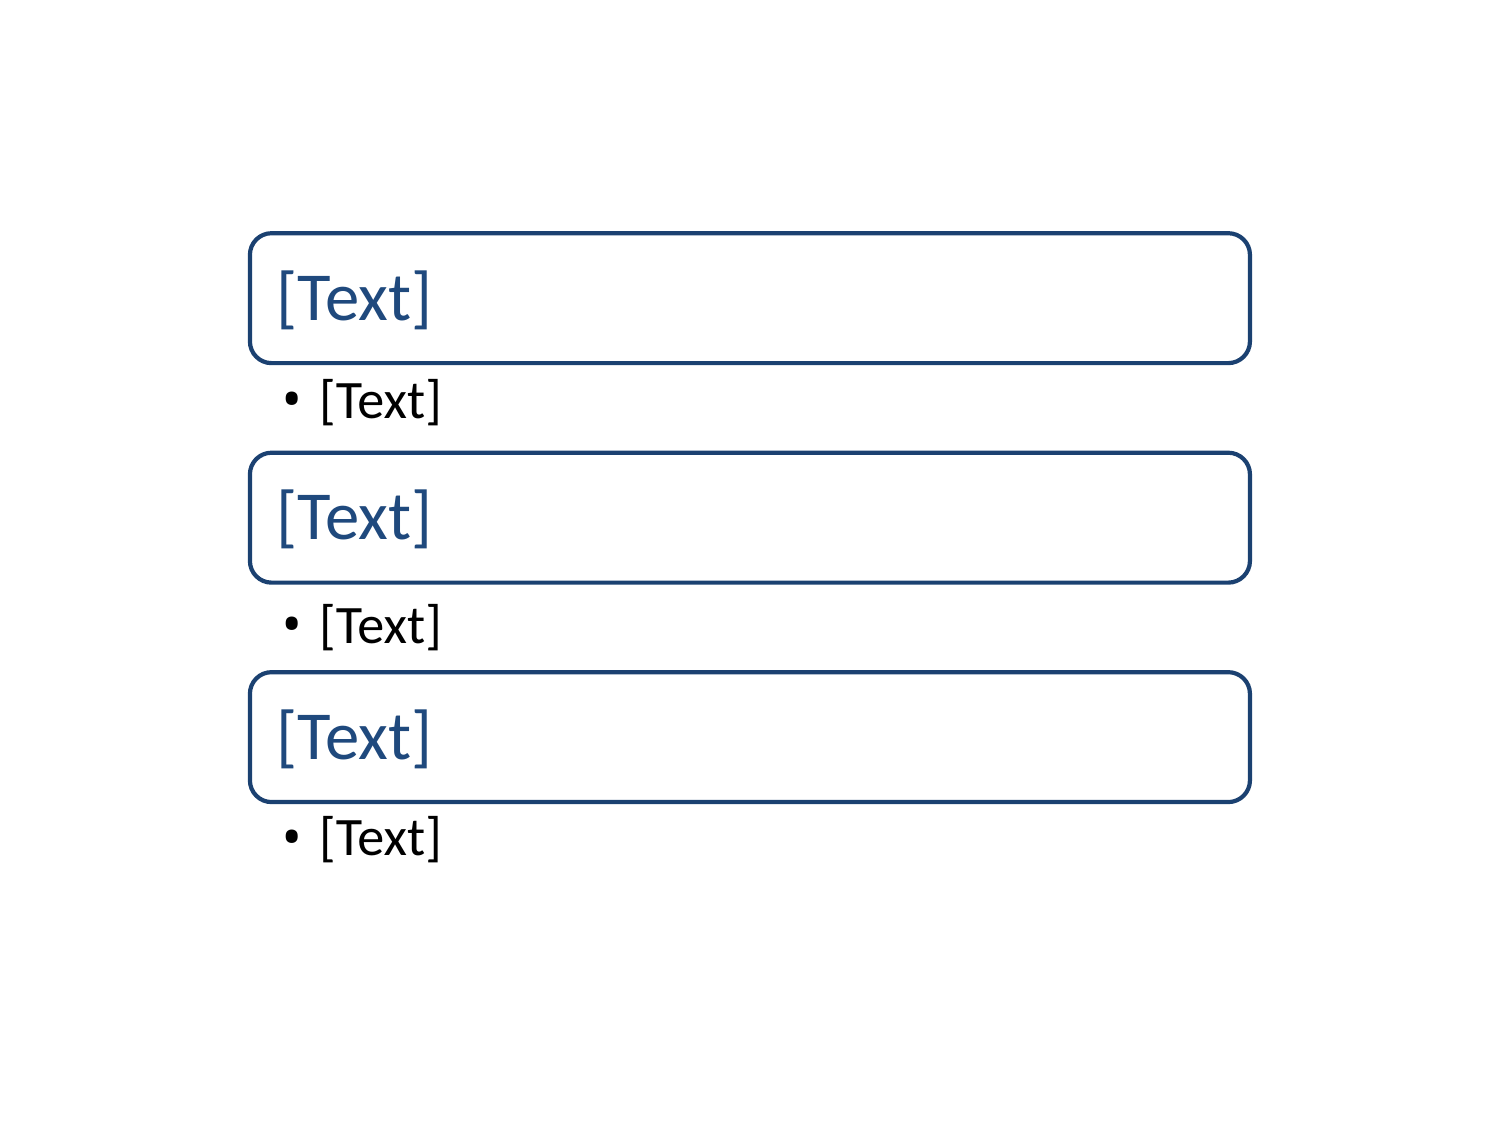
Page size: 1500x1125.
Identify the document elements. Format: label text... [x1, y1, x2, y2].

text_box [Text] [249, 233, 1250, 364]
text_box [Text] [249, 680, 1250, 802]
text_box [Text] [249, 802, 1250, 892]
text_box [Text] [249, 589, 1251, 680]
text_box [Text] [249, 455, 1250, 583]
text_box [Text] [249, 365, 1251, 455]
